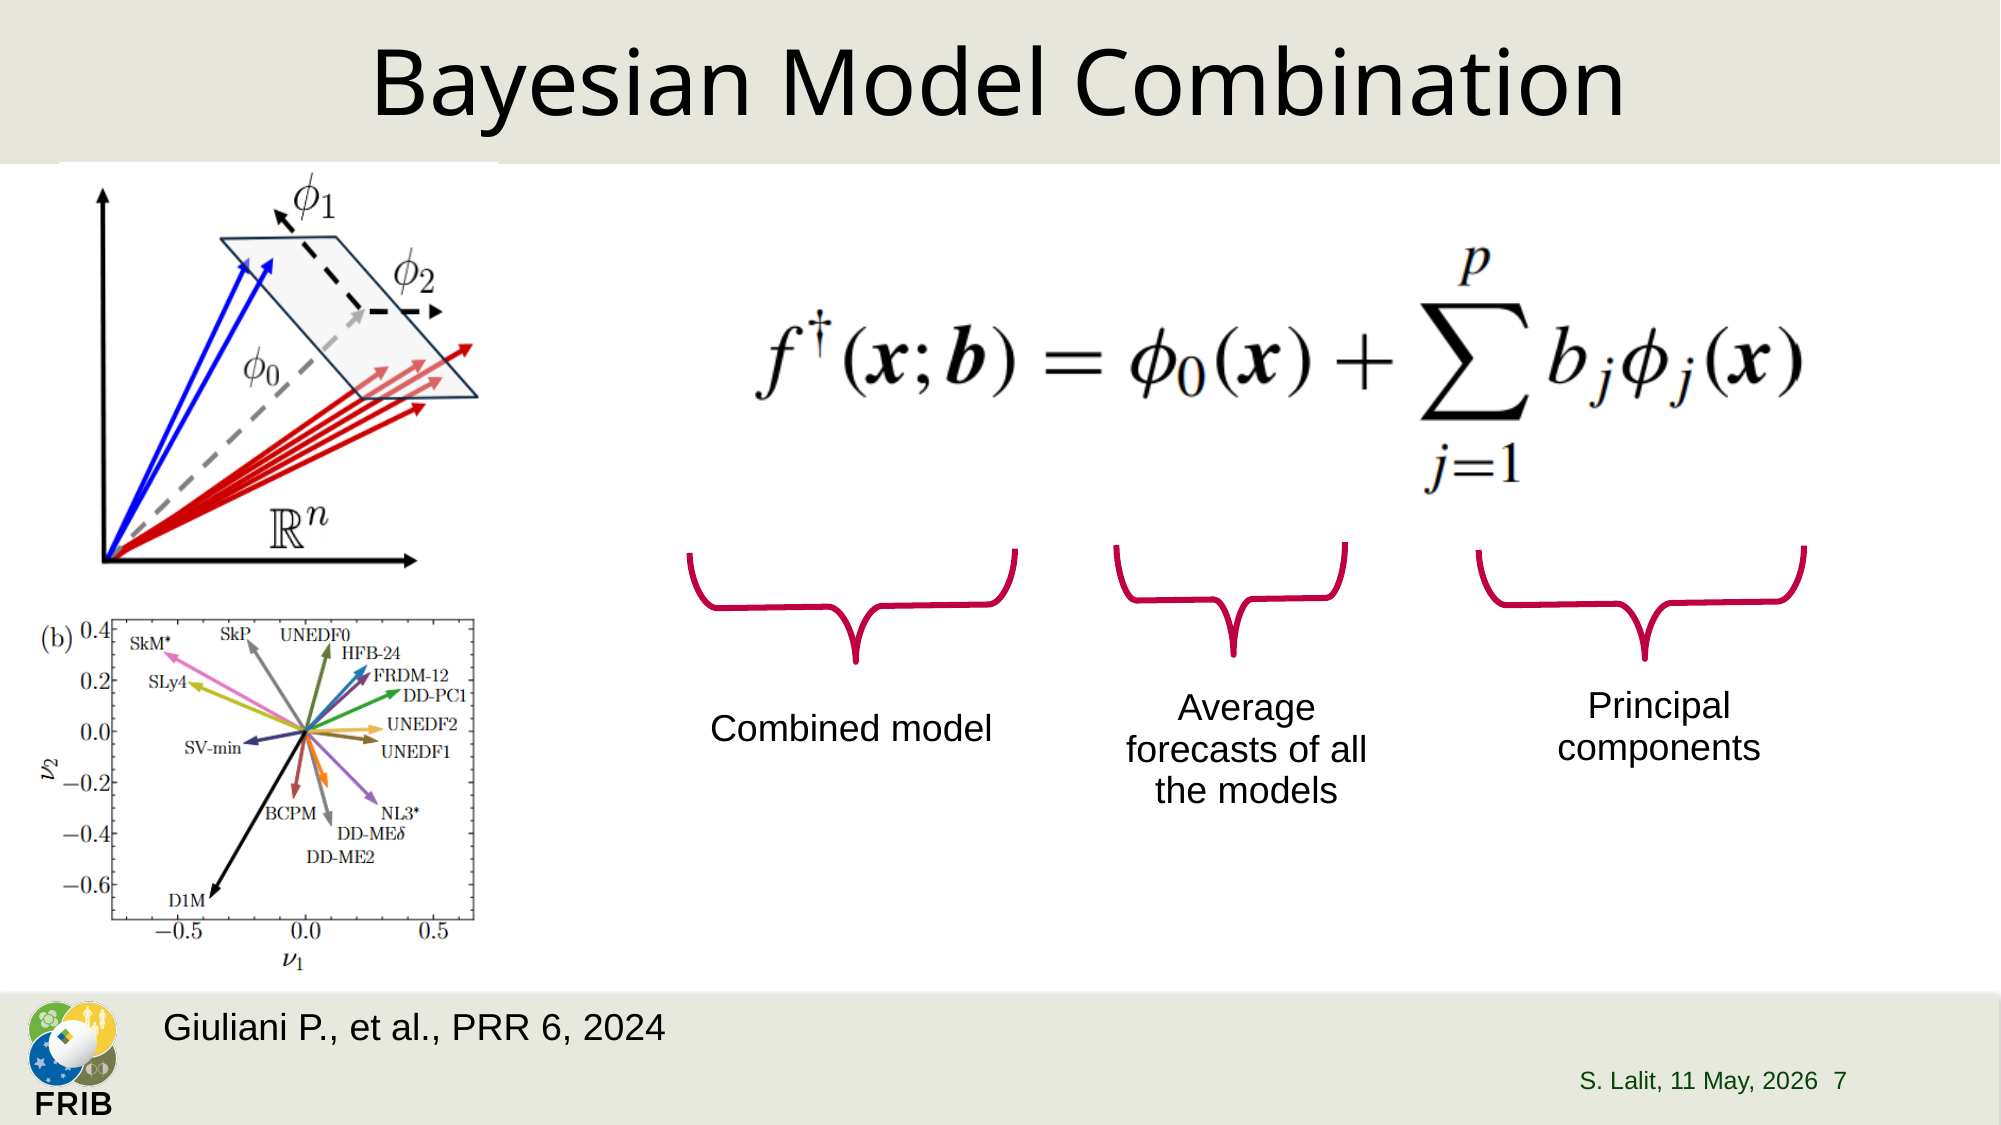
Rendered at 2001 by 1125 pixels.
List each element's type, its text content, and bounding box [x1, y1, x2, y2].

picture [25, 605, 497, 982]
text_box Combined model [695, 700, 1009, 757]
text_box Bayesian Model Combination [16, 32, 1983, 140]
text_box Giuliani P., et al., PRR 6, 2024 [148, 999, 711, 1060]
text_box Average forecasts of all the models [1089, 678, 1405, 923]
picture [21, 994, 124, 1115]
picture [0, 0, 2000, 587]
picture [718, 233, 1803, 501]
text_box Principal components [1501, 676, 1817, 808]
